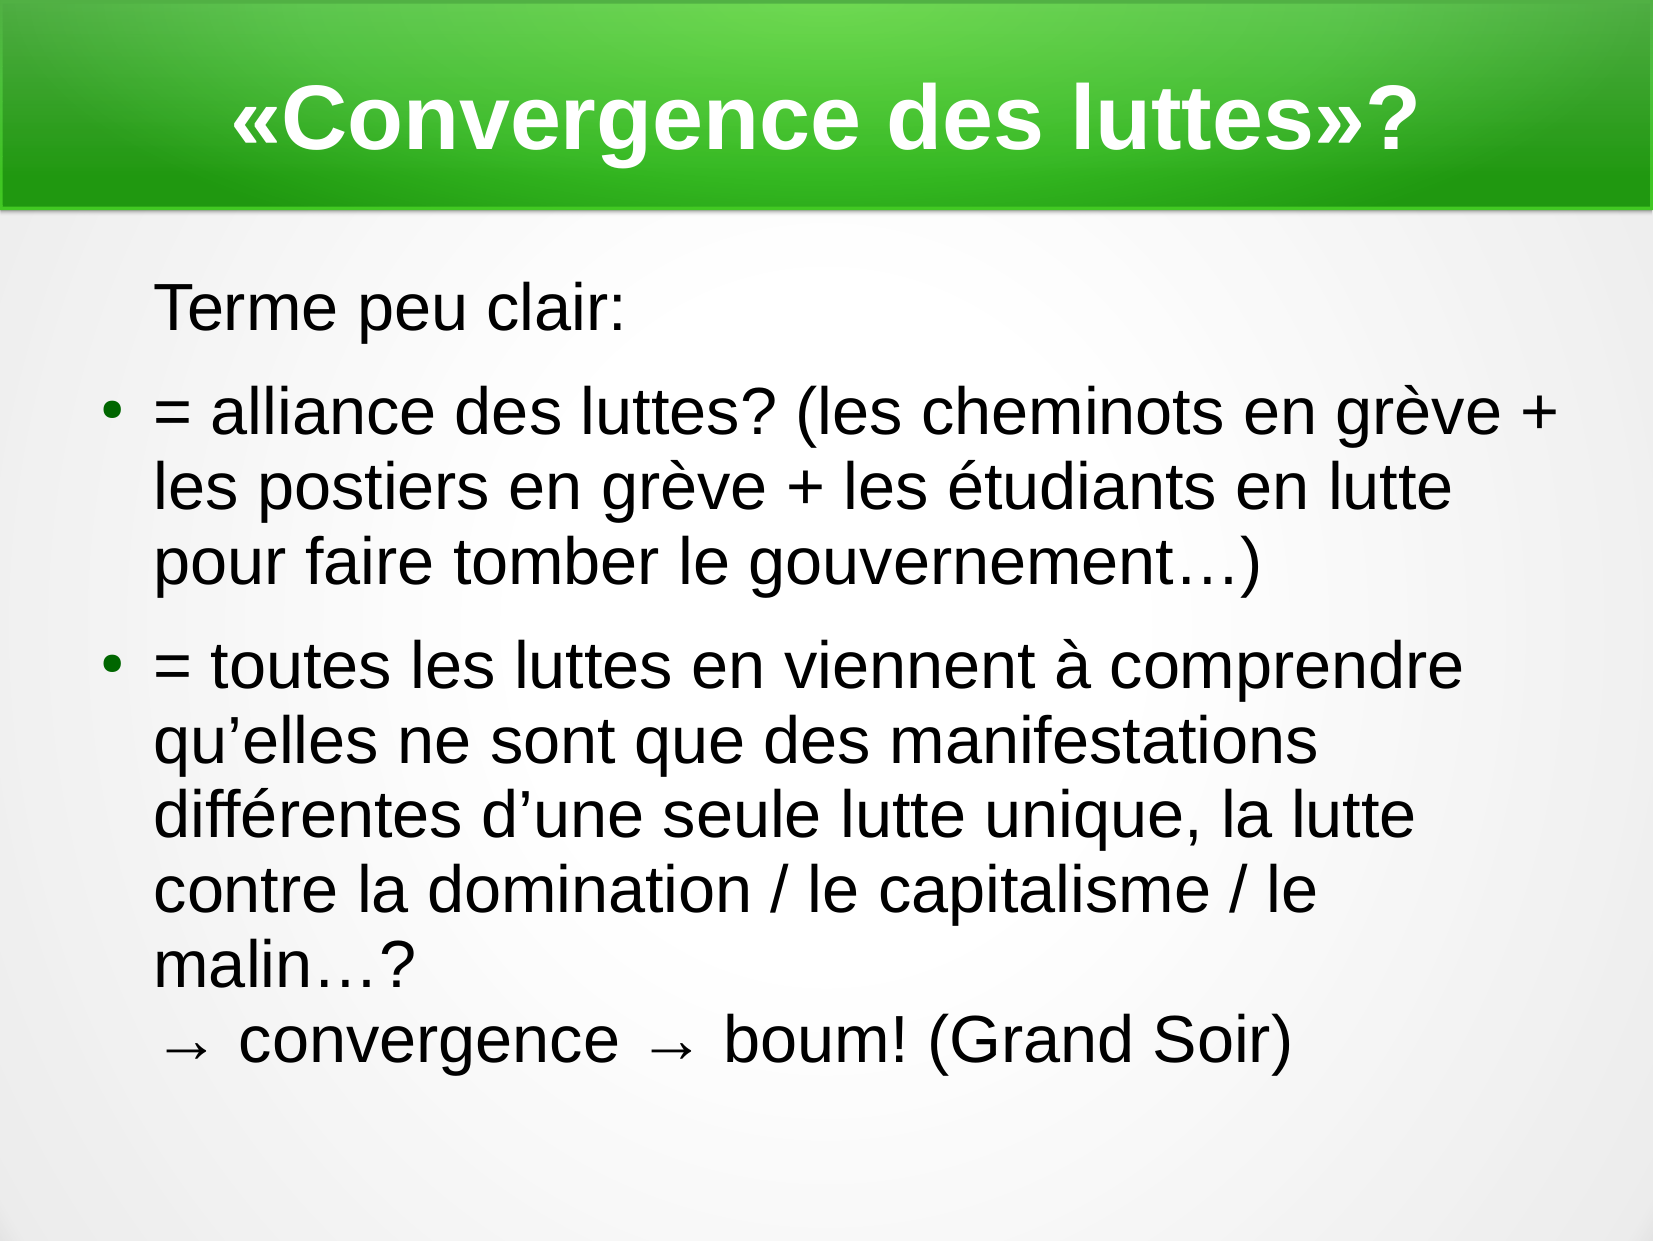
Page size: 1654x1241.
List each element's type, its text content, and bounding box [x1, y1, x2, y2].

title «Convergence des luttes»? [82, 47, 1571, 190]
list Terme peu clair: = alliance des luttes? (les cheminots en grève + les postiers en grève + les étudiants en lutte pour faire tomber le gouvernement…) = toutes les luttes en viennent à comprendre qu’elles ne sont que des manifestations différentes d’une seule lutte unique, la lutte contre la domination / le capitalisme / le malin…? → convergence → boum! (Grand Soir) [82, 270, 1571, 1156]
